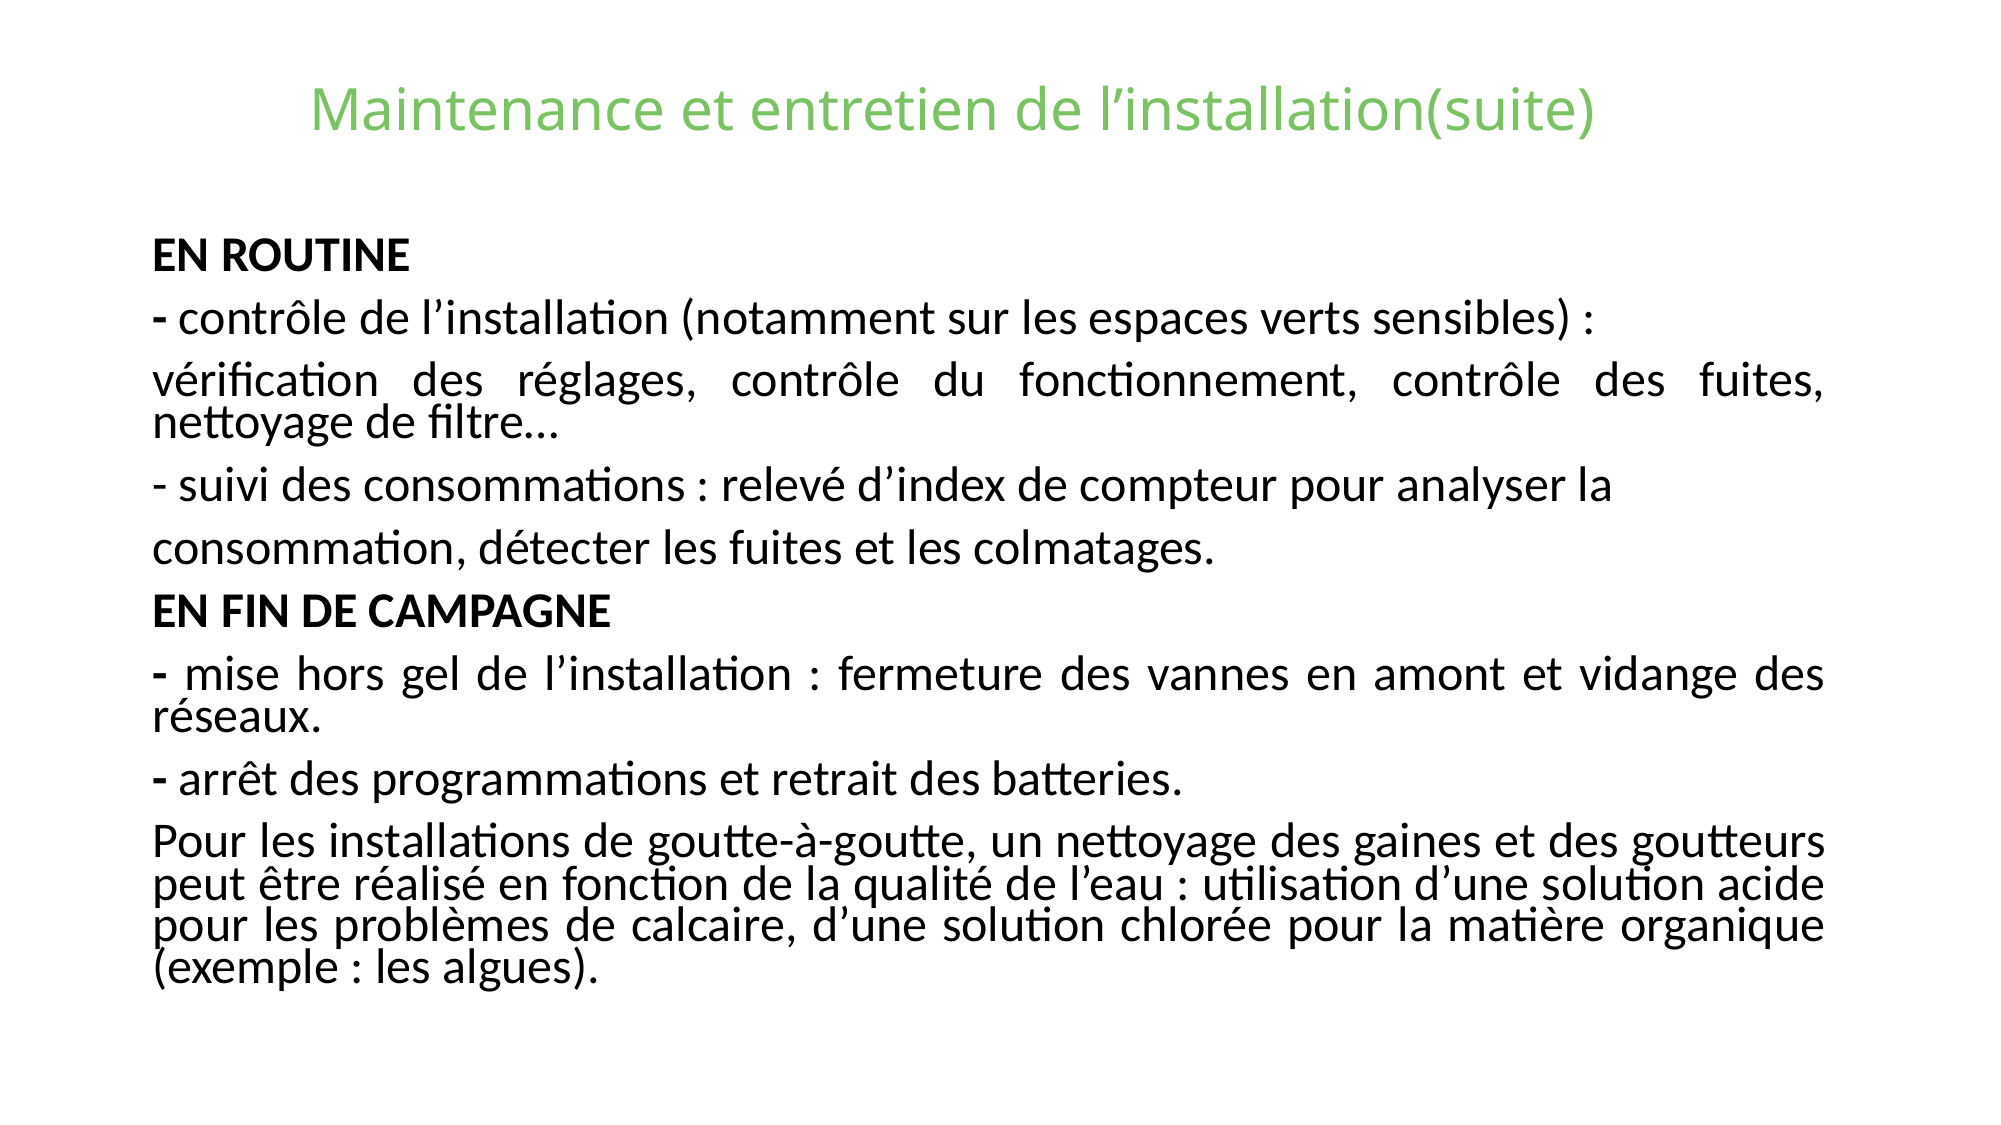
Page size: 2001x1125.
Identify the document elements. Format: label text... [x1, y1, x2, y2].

text_box Maintenance et entretien de l’installation(suite) [82, 73, 1821, 151]
list EN ROUTINE - contrôle de l’installation (notamment sur les espaces verts sensibles) : vérification des réglages, contrôle du fonctionnement, contrôle des fuites, nettoyage de filtre… - suivi des consommations : relevé d’index de compteur pour analyser la consommation, détecter les fuites et les colmatages. EN FIN DE CAMPAGNE - mise hors gel de l’installation : fermeture des vannes en amont et vidange des réseaux. - arrêt des programmations et retrait des batteries. Pour les installations de goutte-à-goutte, un nettoyage des gaines et des goutteurs peut être réalisé en fonction de la qualité de l’eau : utilisation d’une solution acide pour les problèmes de calcaire, d’une solution chlorée pour la matière organique (exemple : les algues). [137, 230, 1863, 1014]
